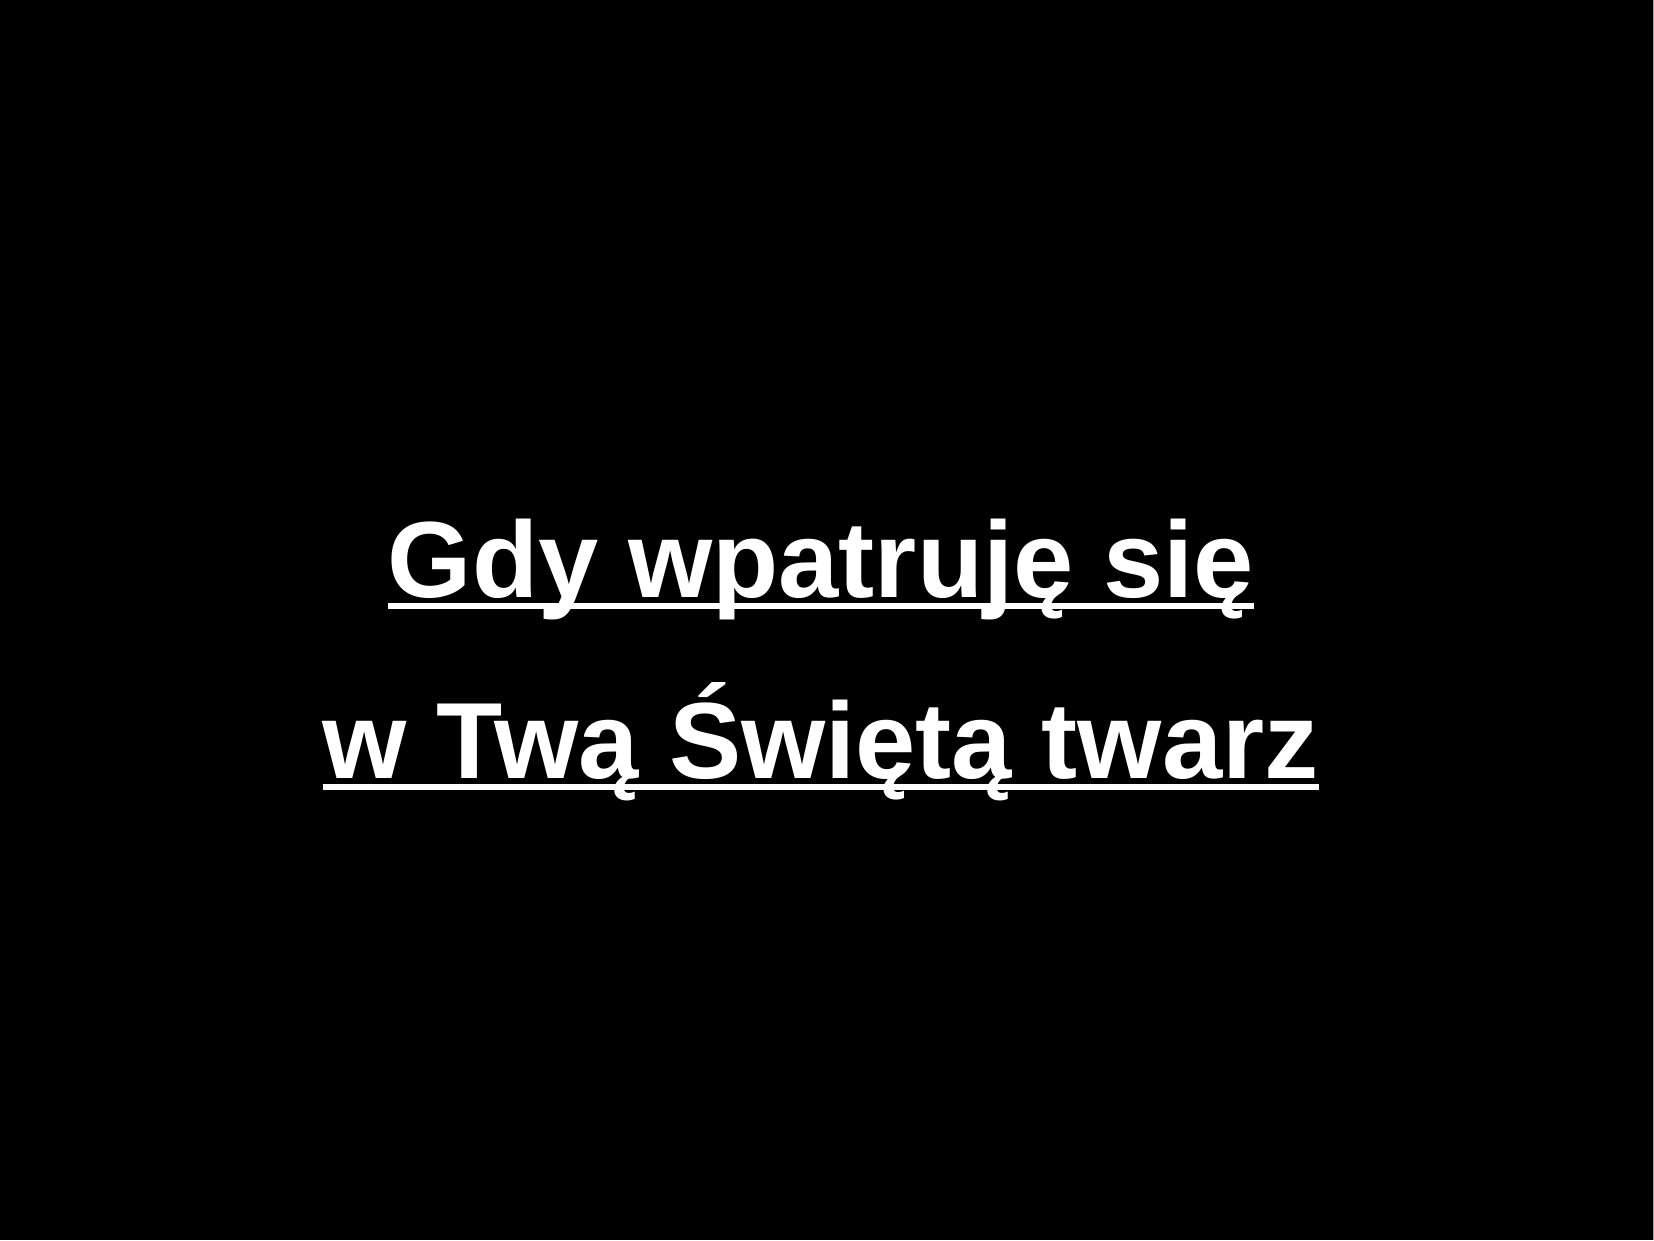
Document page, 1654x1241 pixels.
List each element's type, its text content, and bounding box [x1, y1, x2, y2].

subtitle Gdy wpatruję się w Twą Świętą twarz [0, 0, 1642, 1241]
